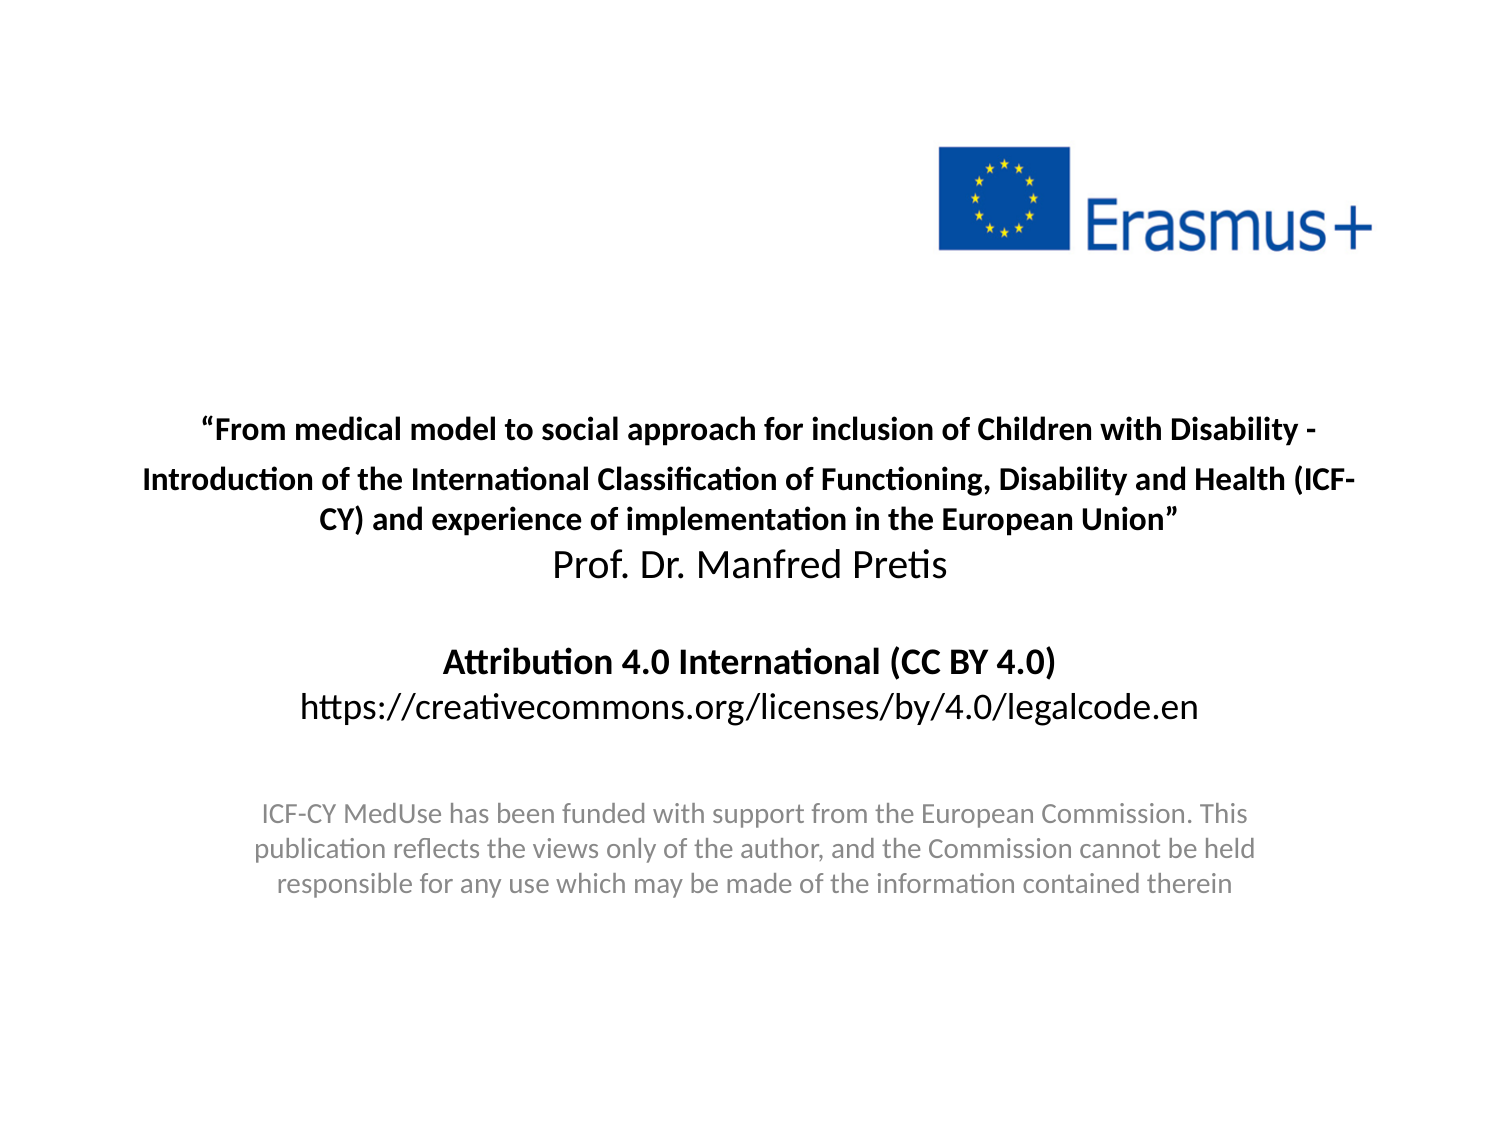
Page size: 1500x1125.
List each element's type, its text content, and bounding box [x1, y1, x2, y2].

title “From medical model to social approach for inclusion of Children with Disability - Introduction of the International Classification of Functioning, Disability and Health (ICF-CY) and experience of implementation in the European Union” Prof. Dr. Manfred Pretis Attribution 4.0 International (CC BY 4.0) https://creativecommons.org/licenses/by/4.0/legalcode.en [112, 349, 1388, 717]
picture [927, 137, 1389, 268]
subtitle ICF-CY MedUse has been funded with support from the European Commission. This publication reflects the views only of the author, and the Commission cannot be held responsible for any use which may be made of the information contained therein [230, 786, 1281, 1075]
